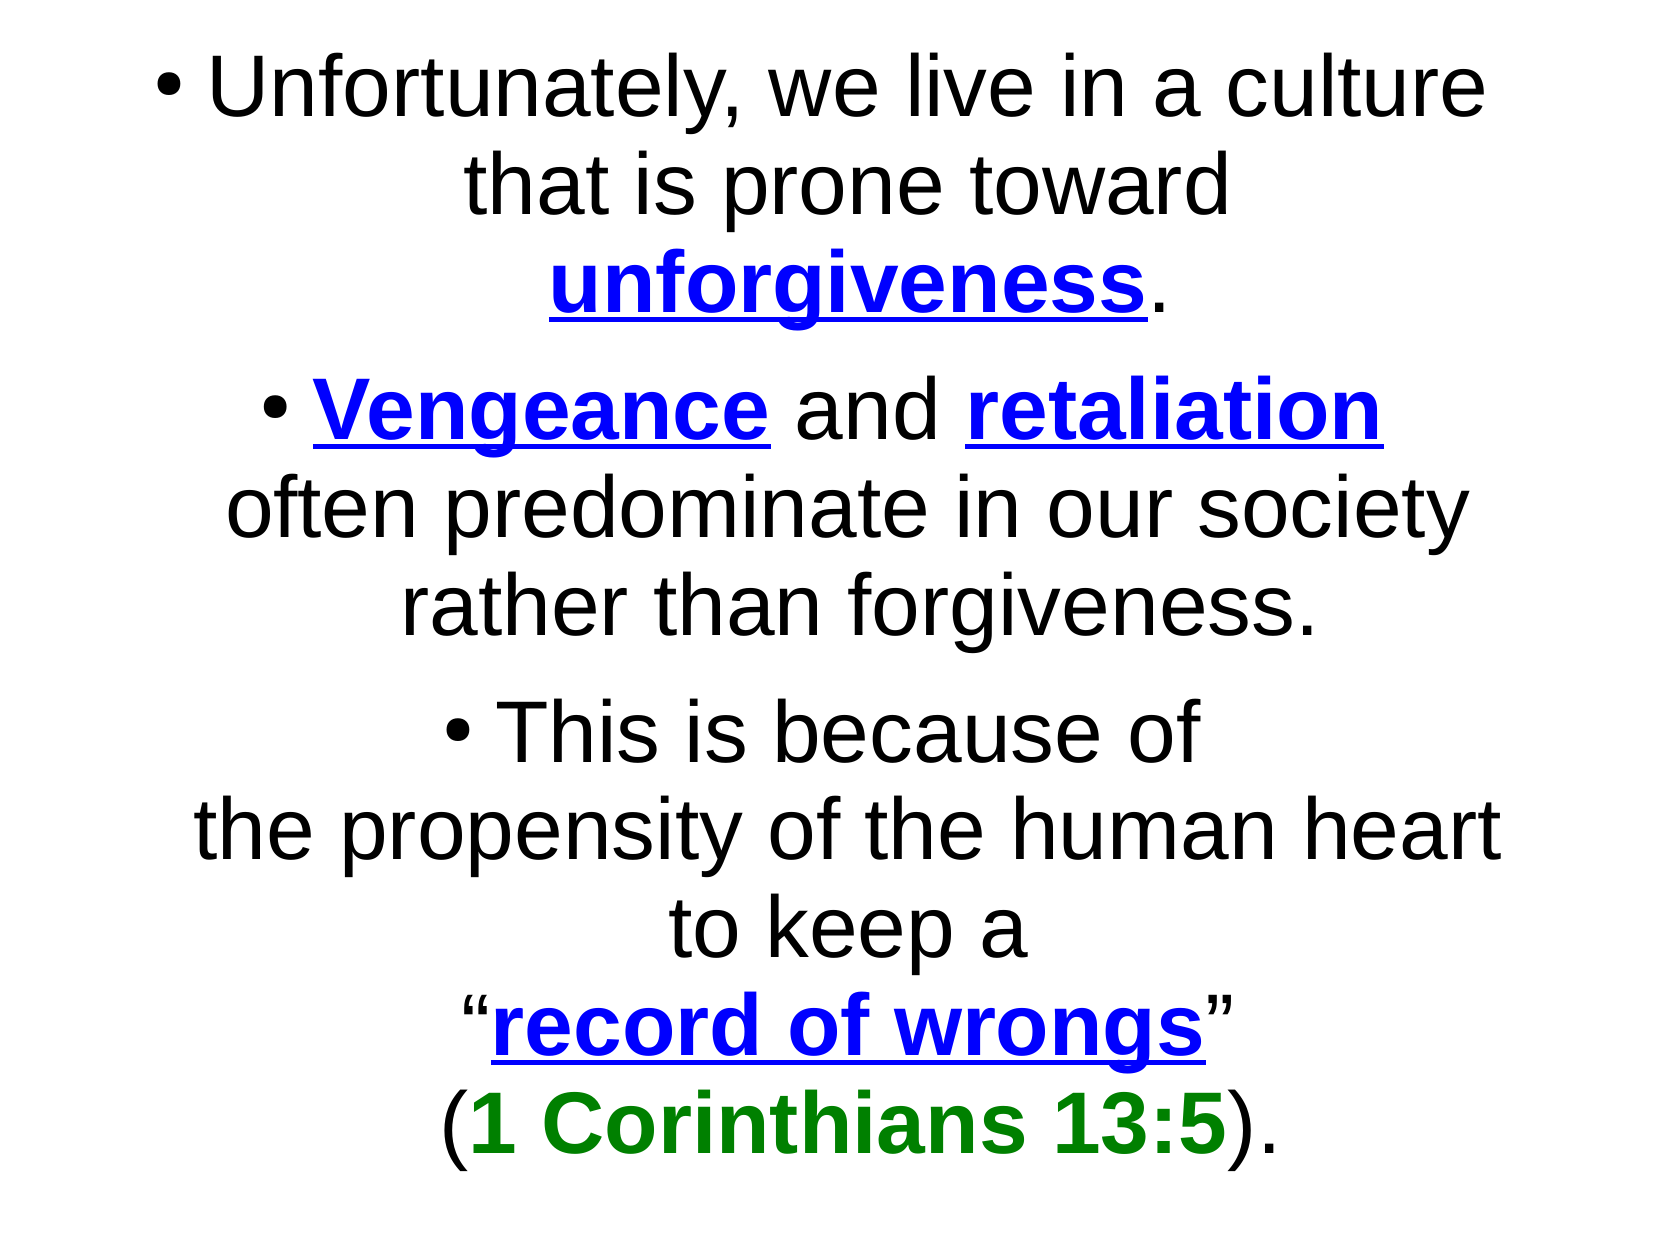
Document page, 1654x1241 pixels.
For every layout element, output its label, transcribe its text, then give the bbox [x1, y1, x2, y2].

list Unfortunately, we live in a culture that is prone toward unforgiveness. Vengeance and retaliation often predominate in our society rather than forgiveness. This is because of the propensity of the human heart to keep a “record of wrongs” (1 Corinthians 13:5). [37, 37, 1613, 1201]
